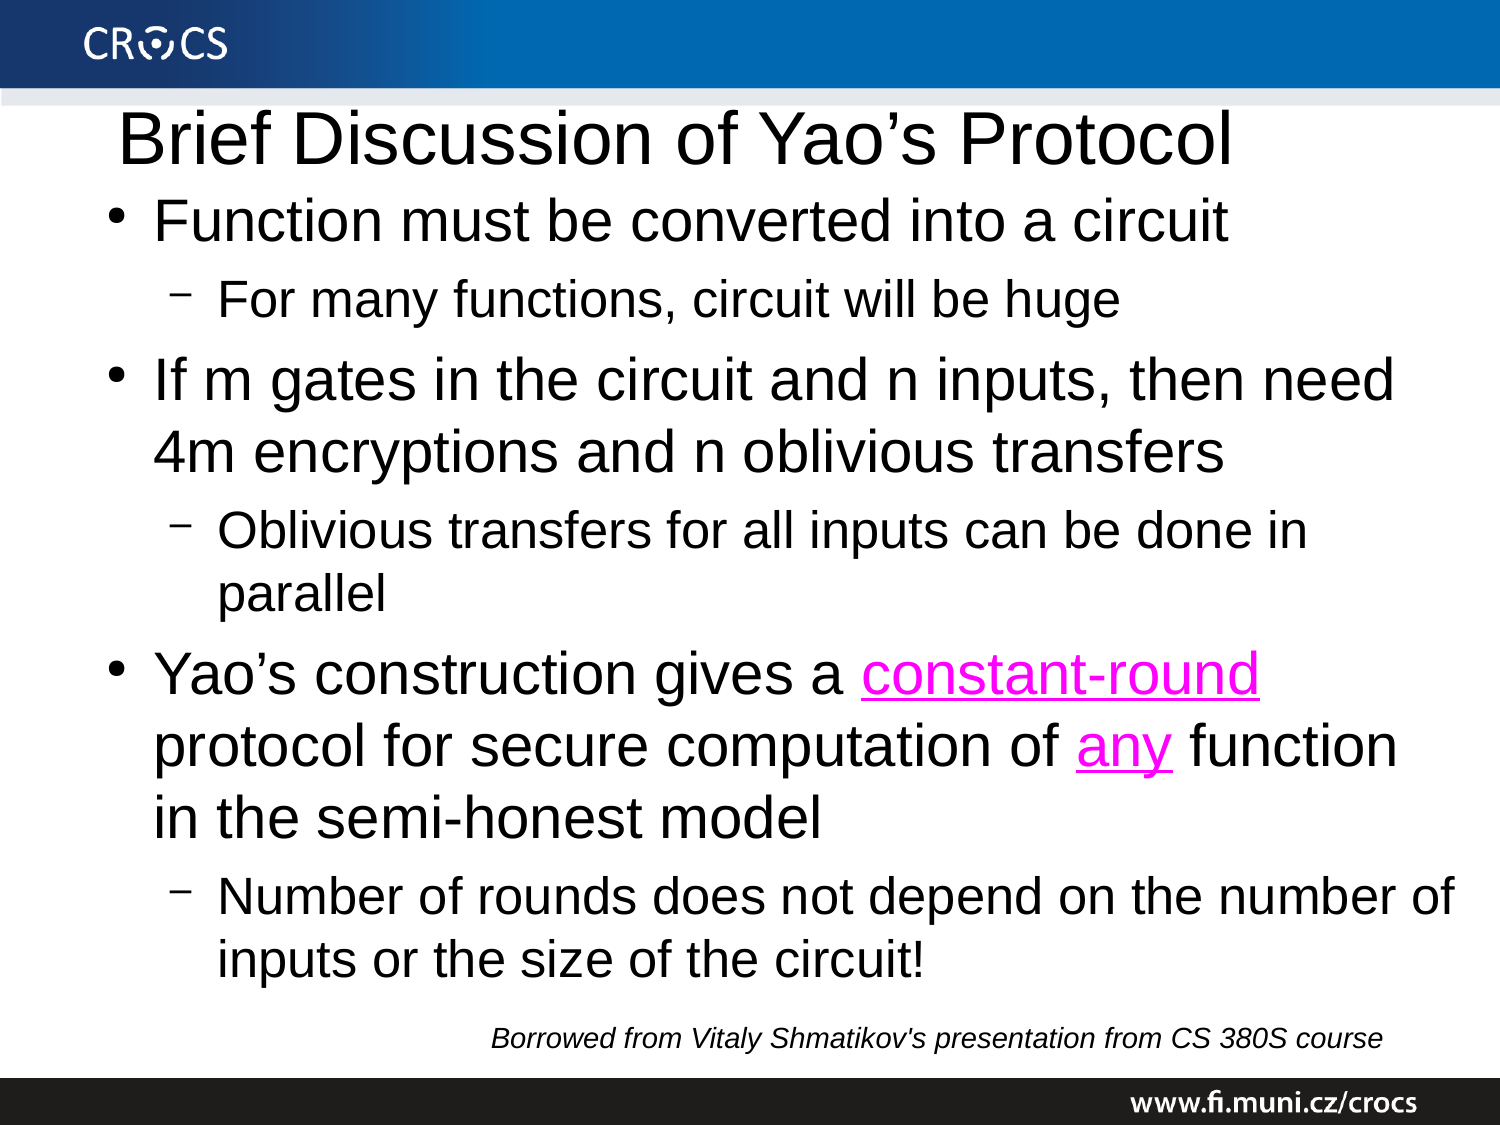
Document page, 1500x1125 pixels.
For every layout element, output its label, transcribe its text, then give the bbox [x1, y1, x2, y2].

text_box Borrowed from Vitaly Shmatikov's presentation from CS 380S course [476, 1012, 1500, 1063]
title Brief Discussion of Yao’s Protocol [66, 37, 1500, 188]
picture [0, 0, 1500, 1125]
list Function must be converted into a circuit For many functions, circuit will be huge If m gates in the circuit and n inputs, then need 4m encryptions and n oblivious transfers Oblivious transfers for all inputs can be done in parallel Yao’s construction gives a constant-round protocol for secure computation of any function in the semi-honest model Number of rounds does not depend on the number of inputs or the size of the circuit! [75, 173, 1476, 999]
